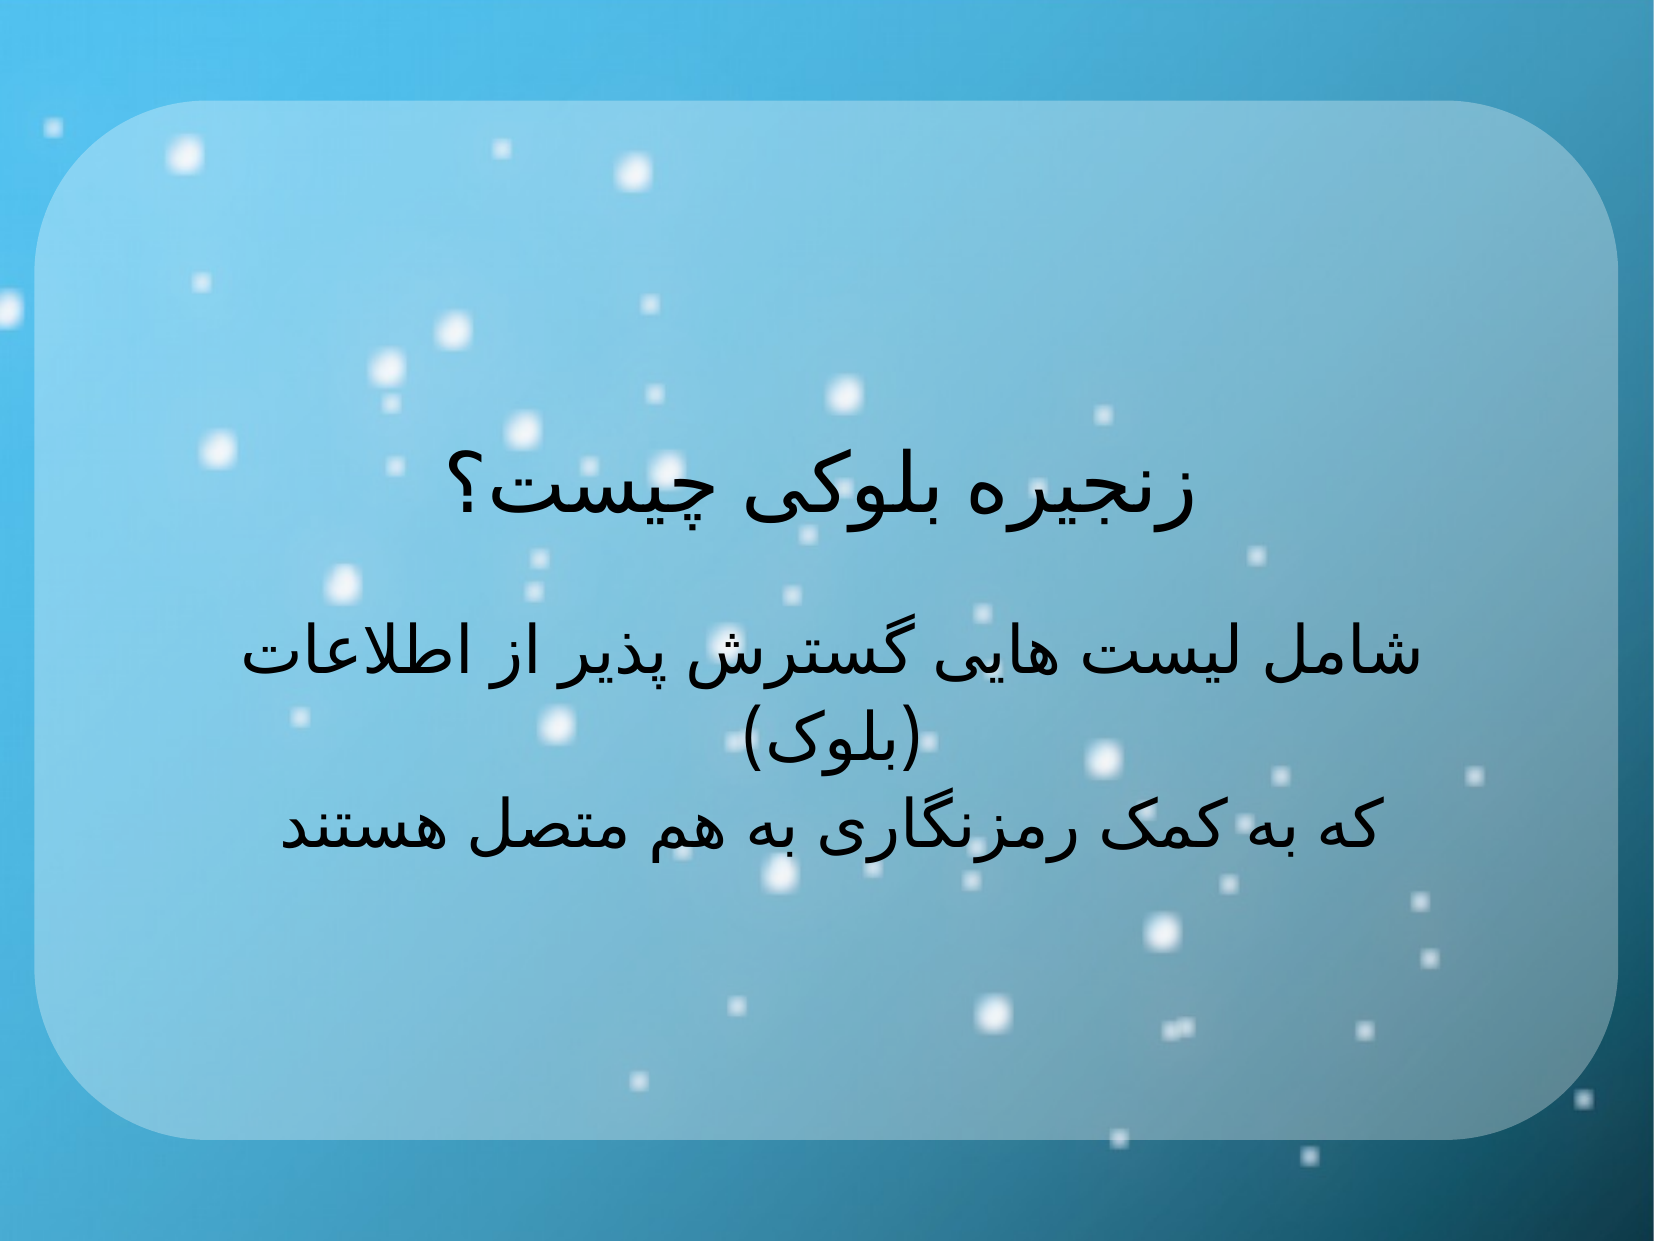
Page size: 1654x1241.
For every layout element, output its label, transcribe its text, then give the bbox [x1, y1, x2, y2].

text_box شامل لیست هایی گسترش پذیر از اطلاعات (بلوک) که به کمک رمزنگاری به هم متصل هستند [174, 606, 1491, 894]
picture [0, 0, 1654, 1241]
title زنجیره بلوکی چیست؟ [76, 388, 1565, 596]
